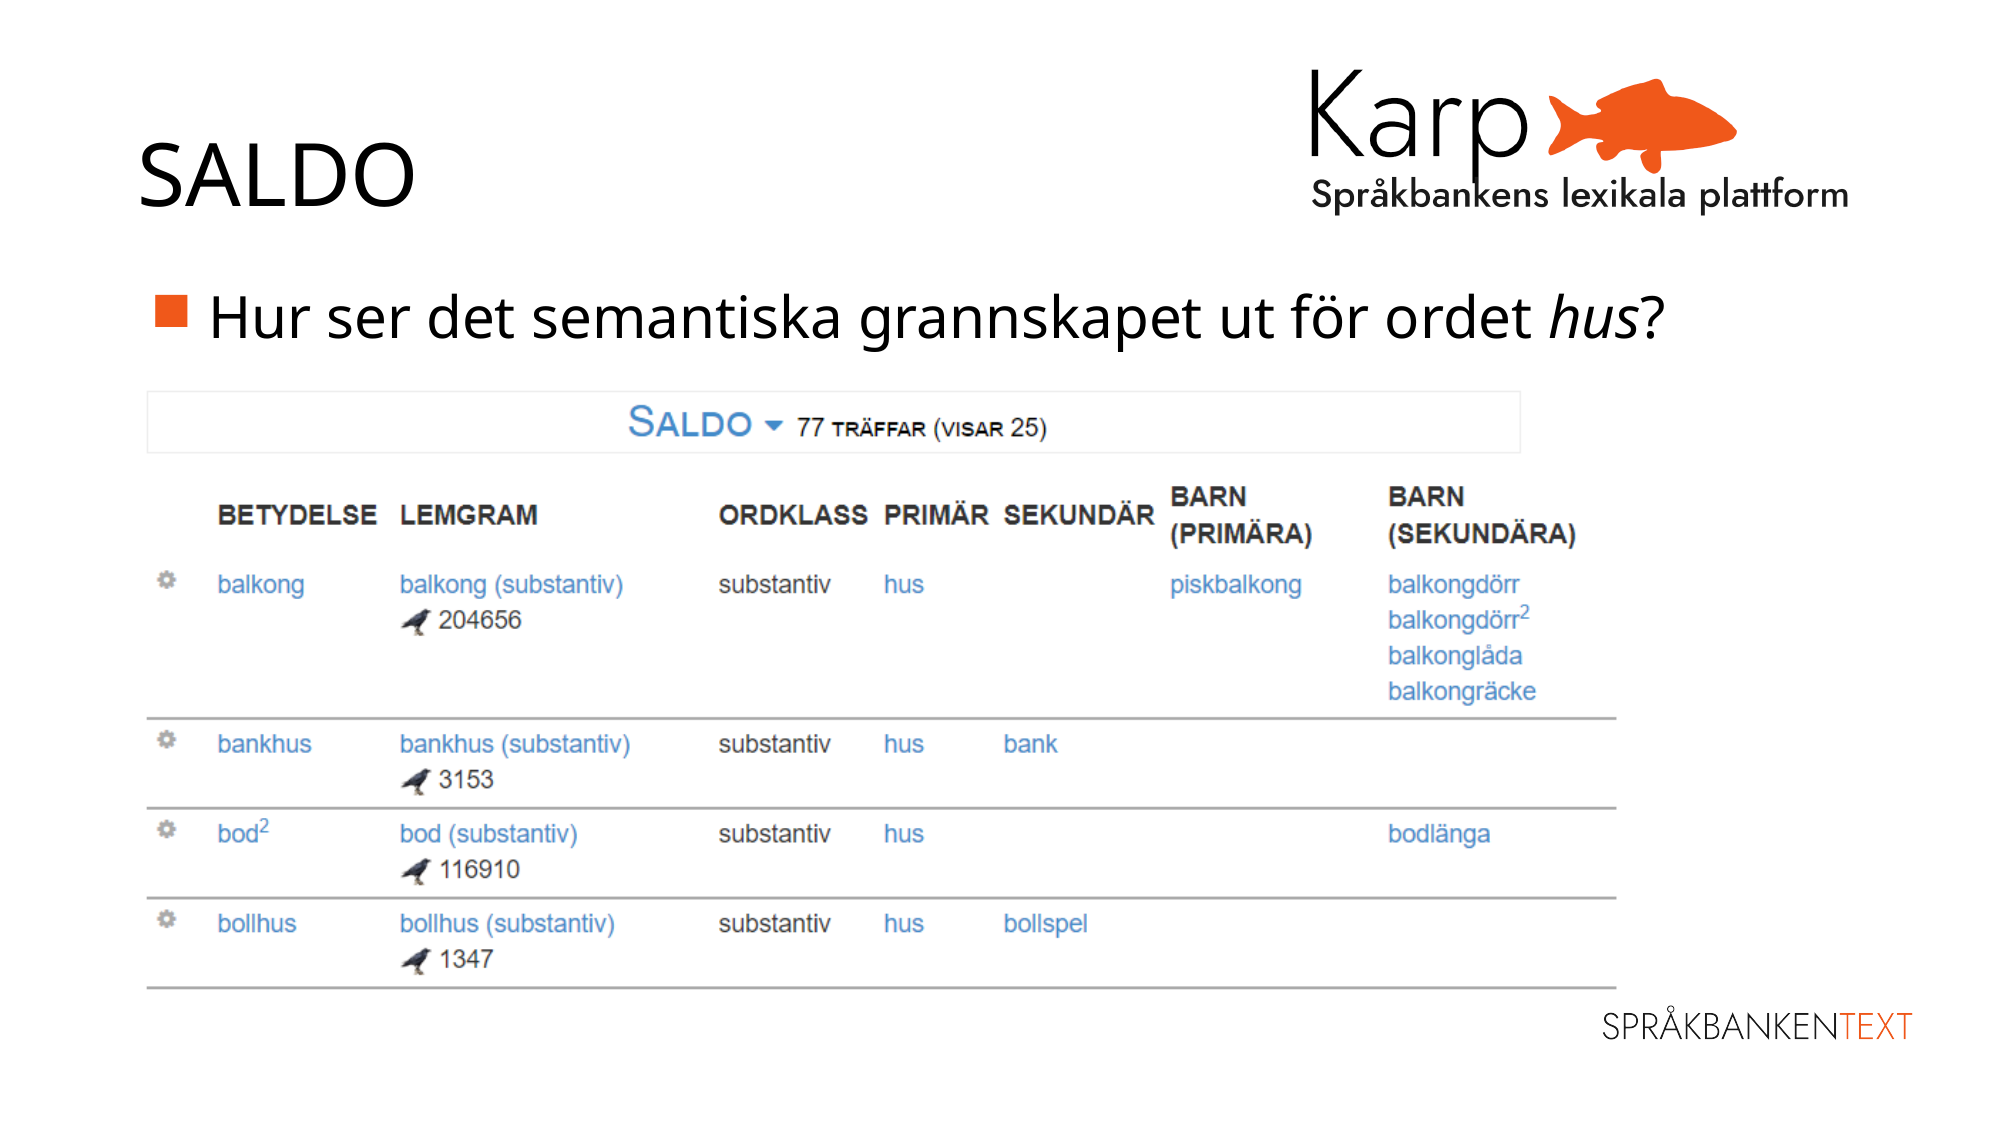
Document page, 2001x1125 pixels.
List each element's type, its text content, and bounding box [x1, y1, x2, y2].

picture [137, 371, 1959, 1125]
list Hur ser det semantiska grannskapet ut för ordet hus? [137, 281, 1861, 904]
title SALDO [137, 109, 1863, 236]
picture [1300, 53, 1863, 234]
